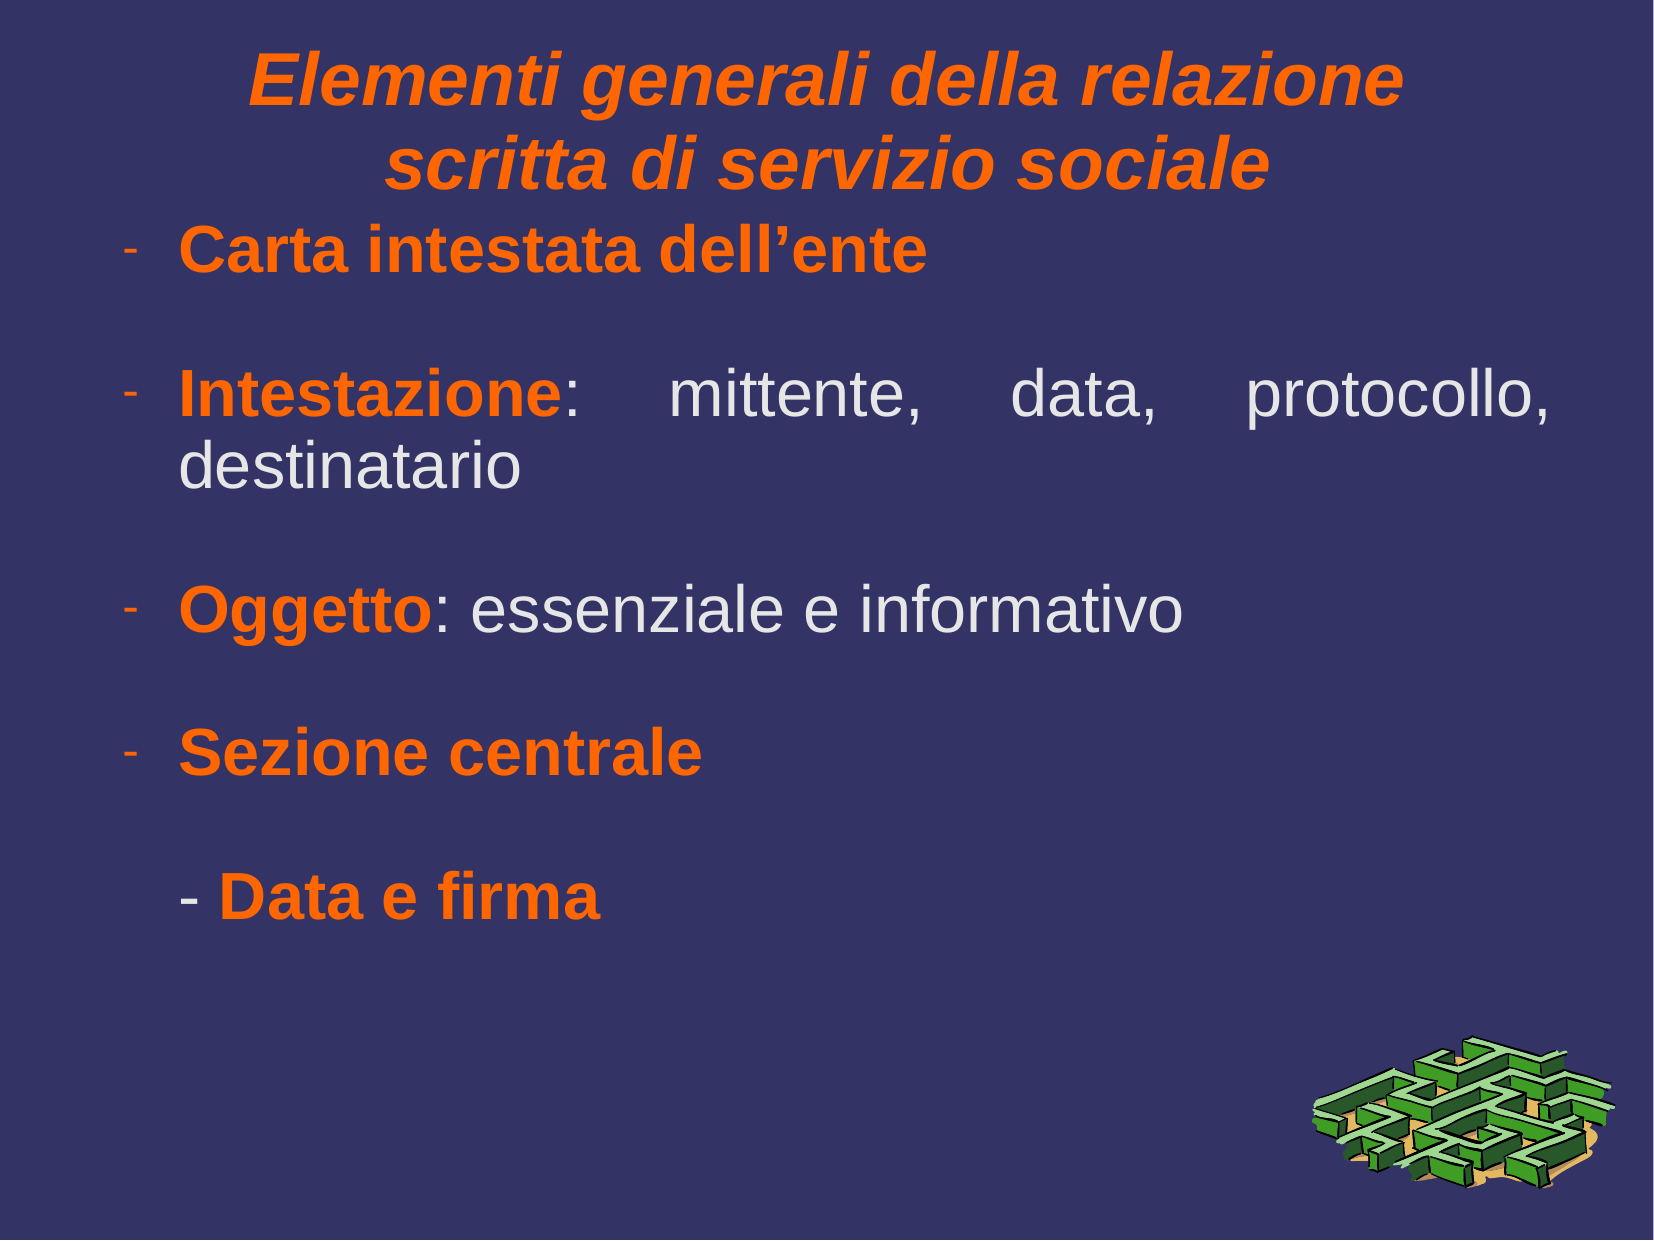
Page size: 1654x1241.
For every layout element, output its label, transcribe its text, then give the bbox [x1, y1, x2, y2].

text_box Elementi generali della relazione scritta di servizio sociale [121, 19, 1535, 206]
text_box Carta intestata dell’ente Intestazione: mittente, data, protocollo, destinatario Oggetto: essenziale e informativo Sezione centrale - Data e firma [106, 206, 1570, 1147]
